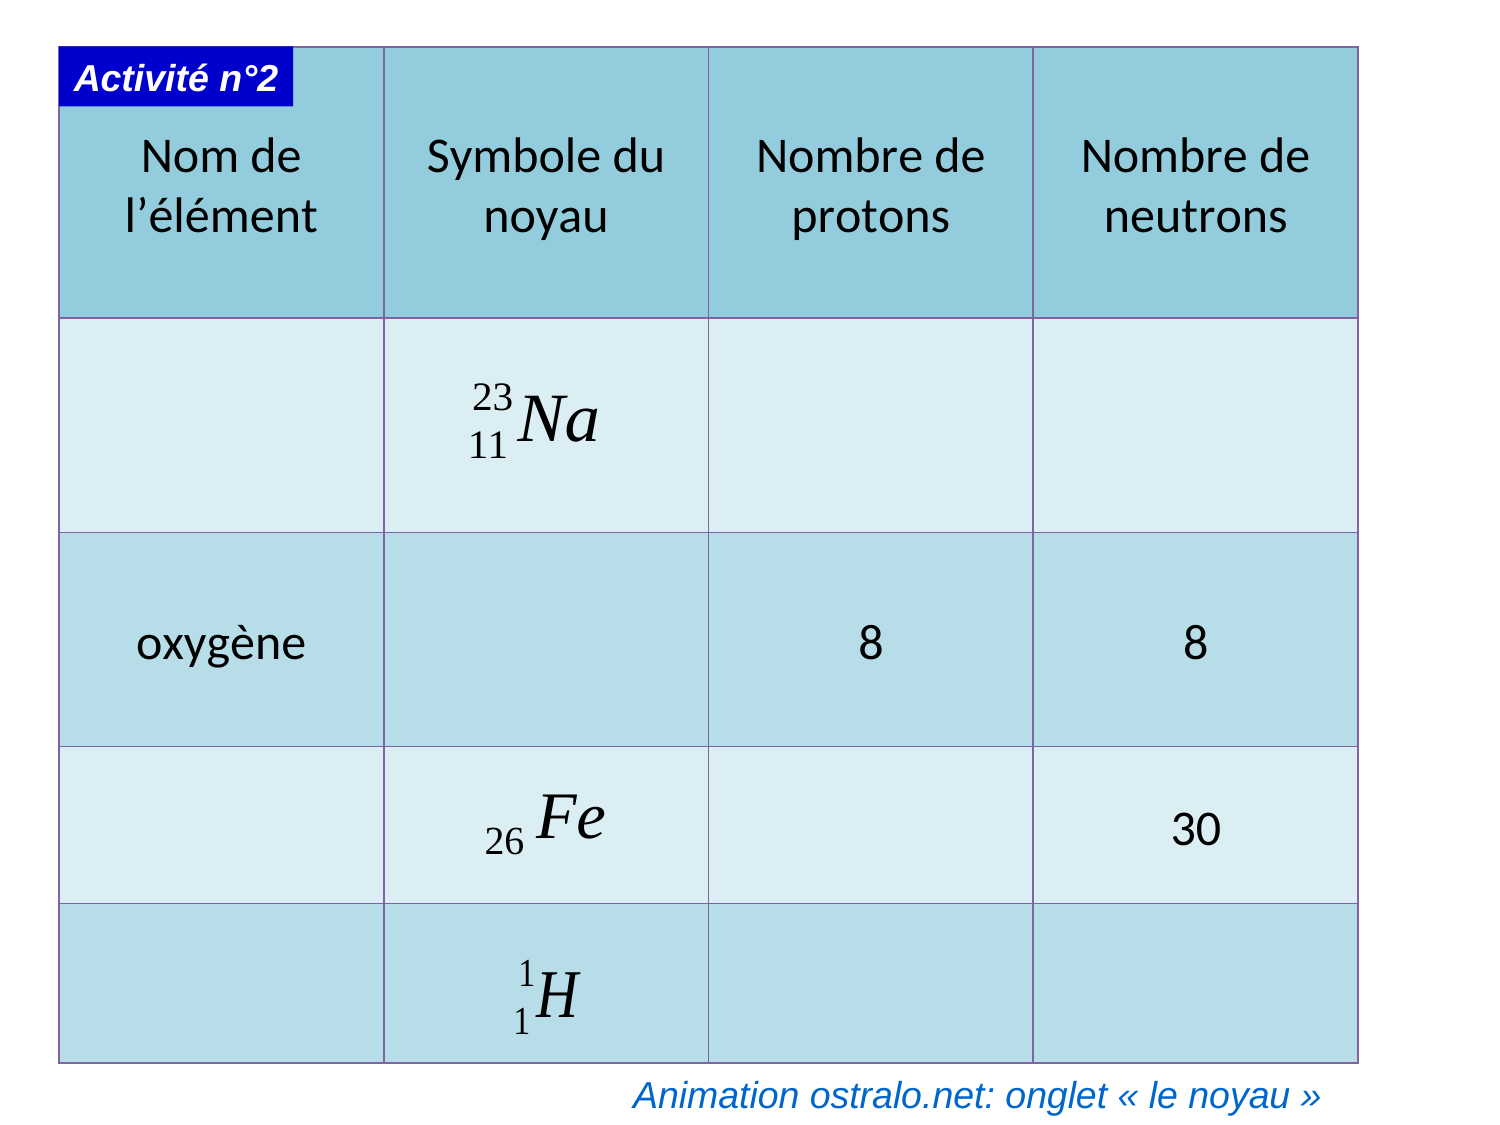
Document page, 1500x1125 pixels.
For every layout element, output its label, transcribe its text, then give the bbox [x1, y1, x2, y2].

table_header Symbole du noyau [385, 48, 708, 317]
table_cell 30 [1034, 747, 1357, 903]
chart [507, 942, 596, 1052]
table_cell [60, 319, 383, 532]
table_cell [709, 747, 1032, 903]
table_cell [385, 319, 708, 532]
table_cell [60, 747, 383, 903]
table_cell [709, 319, 1032, 532]
table_cell 8 [1034, 533, 1357, 746]
table_cell [385, 533, 708, 746]
table_cell [709, 904, 1032, 1062]
table_cell [1034, 904, 1357, 1062]
chart [473, 779, 615, 864]
table_header Nombre de neutrons [1034, 48, 1357, 317]
text_box Animation ostralo.net: onglet « le noyau » [618, 1063, 1347, 1123]
table_cell [60, 904, 383, 1062]
table_cell [1034, 319, 1357, 532]
table_cell oxygène [60, 533, 383, 746]
table_cell 8 [709, 533, 1032, 746]
table_cell [385, 747, 708, 903]
table_header Nombre de protons [709, 48, 1032, 317]
table_header Nom de l’élément [60, 48, 383, 317]
text_box Activité n°2 [59, 46, 294, 107]
table_cell [385, 904, 708, 1062]
chart [460, 366, 615, 476]
